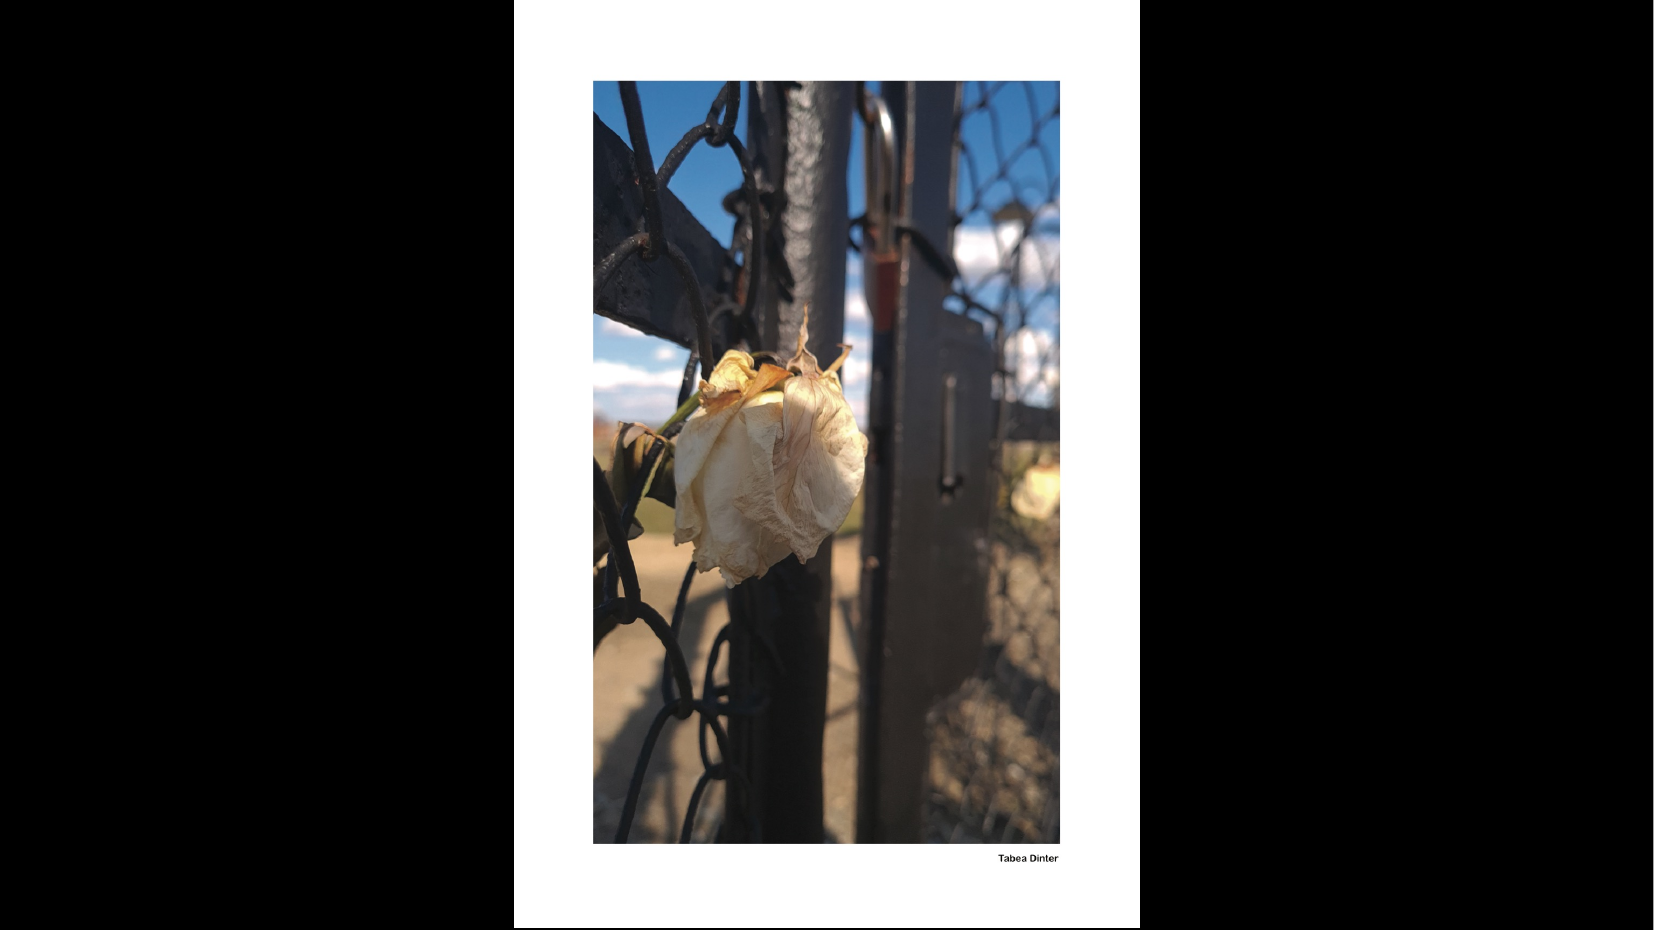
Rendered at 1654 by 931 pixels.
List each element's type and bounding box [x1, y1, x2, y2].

picture [514, 0, 1140, 928]
